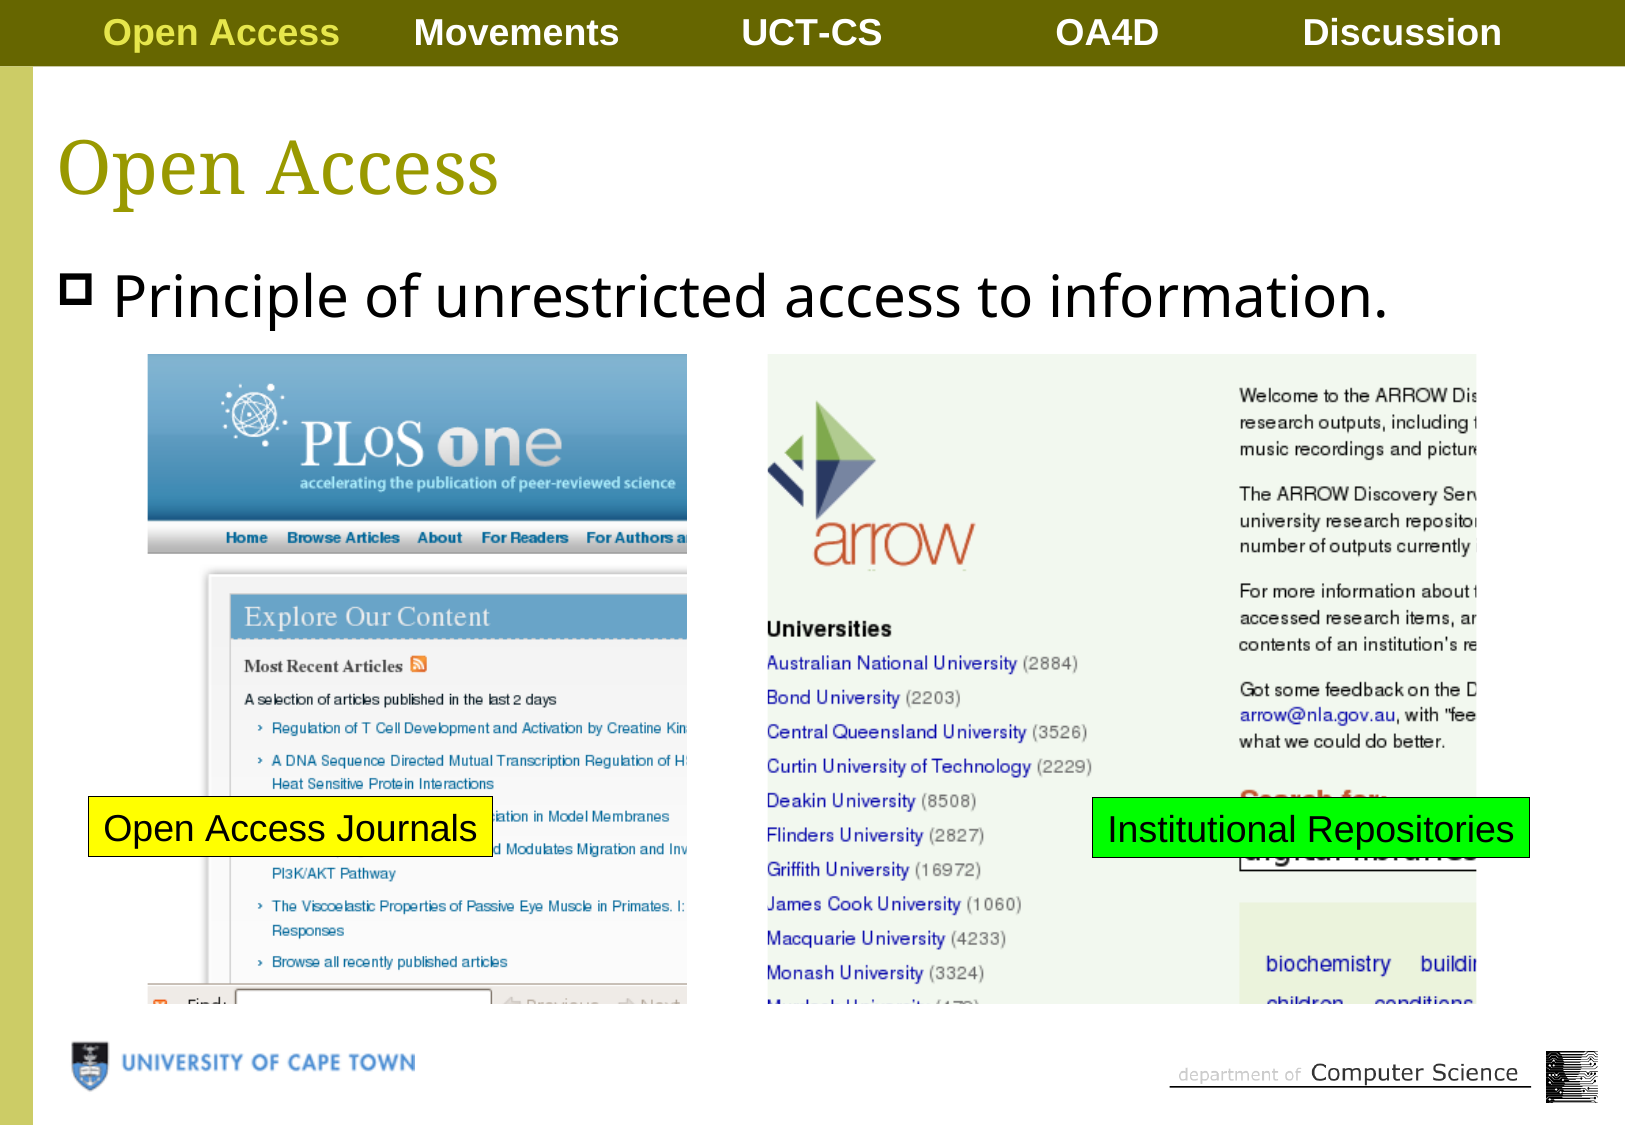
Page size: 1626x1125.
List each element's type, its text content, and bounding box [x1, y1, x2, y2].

picture [147, 354, 687, 1004]
picture [1546, 1051, 1598, 1103]
picture [767, 354, 1477, 1004]
picture [61, 1024, 415, 1103]
list Principle of unrestricted access to information. [56, 255, 1544, 324]
title Open Access [56, 101, 1543, 229]
picture [1169, 1043, 1532, 1091]
text_box Open Access Journals [88, 796, 493, 857]
text_box Institutional Repositories [1092, 797, 1530, 858]
text_box Open Access Movements UCT-CS OA4D Discussion [29, 0, 1595, 60]
